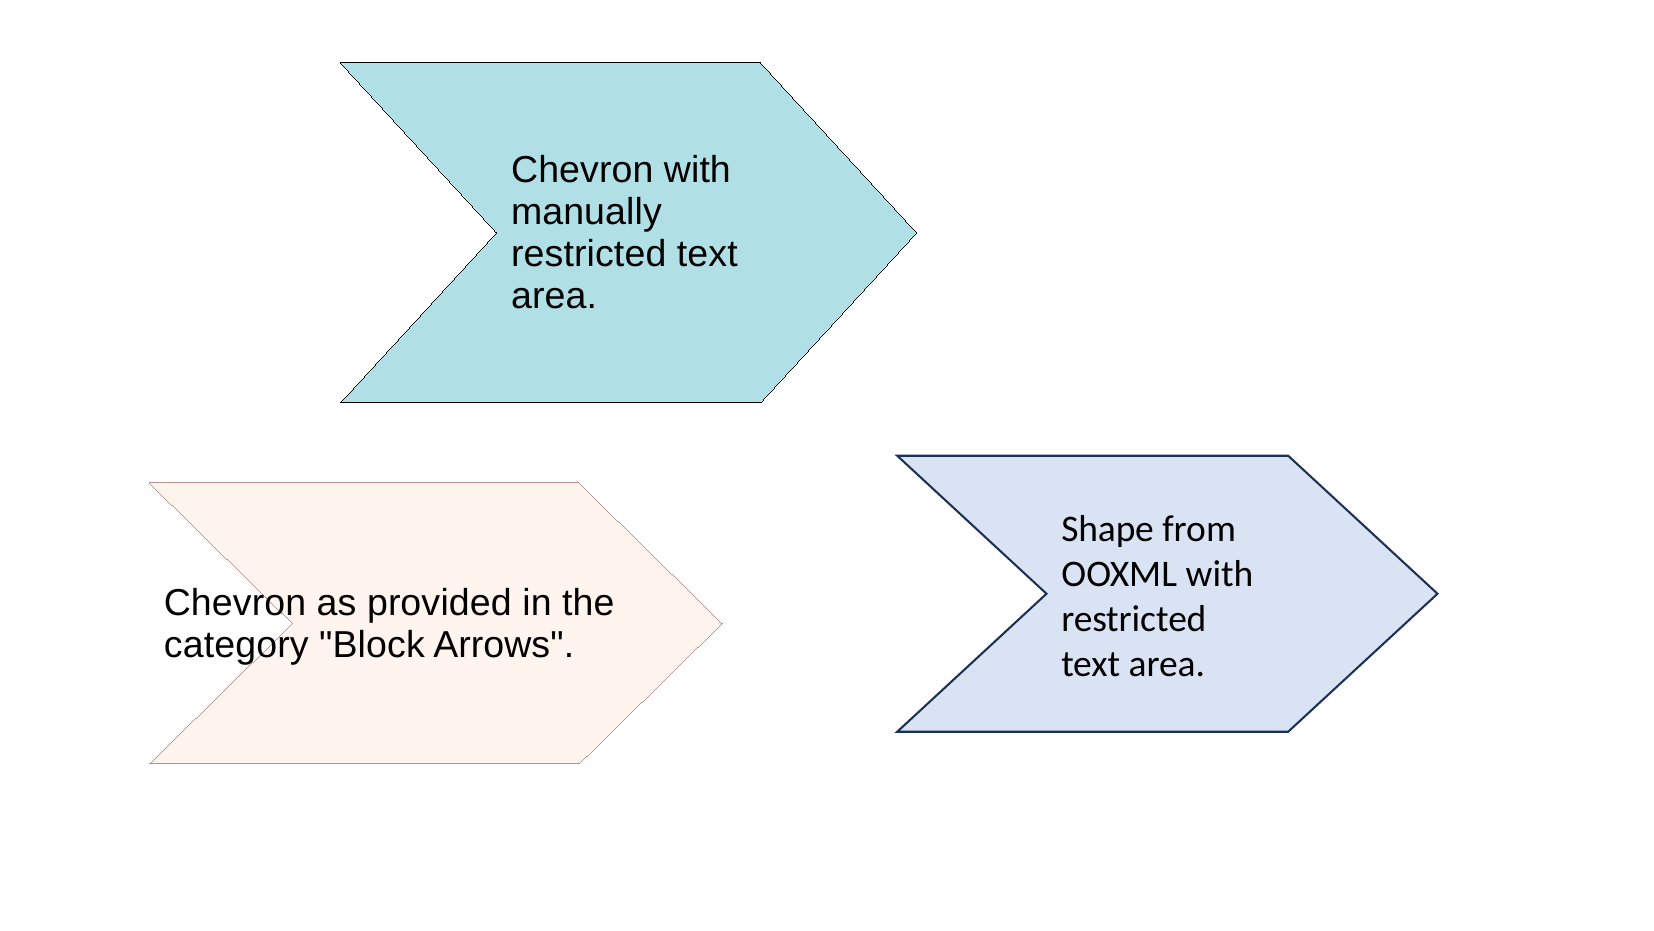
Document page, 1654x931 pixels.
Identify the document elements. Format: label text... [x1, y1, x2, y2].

text_box Chevron as provided in the category "Block Arrows". [149, 482, 723, 764]
text_box Shape from OOXML with restricted text area. [897, 455, 1438, 732]
text_box Chevron with manually restricted text area. [340, 62, 917, 403]
